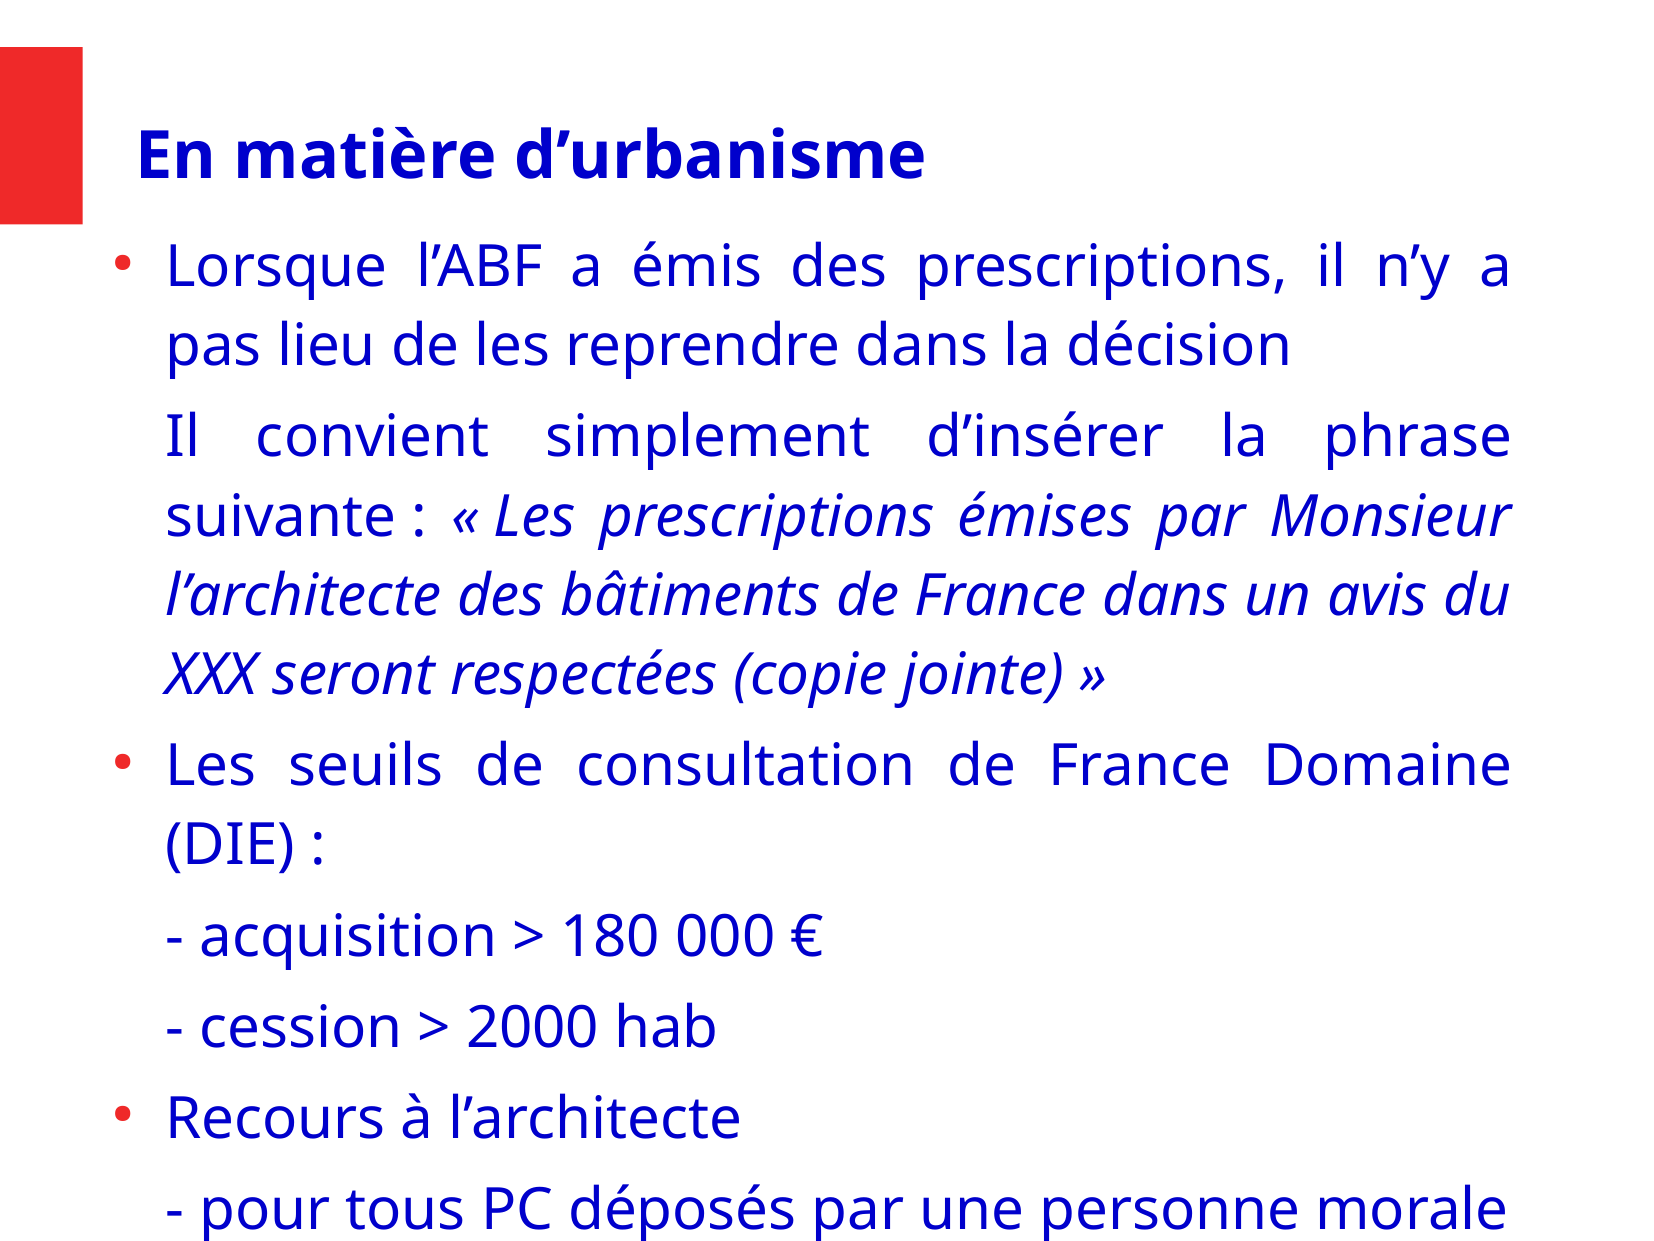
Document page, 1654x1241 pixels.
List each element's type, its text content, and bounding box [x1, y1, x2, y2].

list Lorsque l’ABF a émis des prescriptions, il n’y a pas lieu de les reprendre dans la décision Il convient simplement d’insérer la phrase suivante : « Les prescriptions émises par Monsieur l’architecte des bâtiments de France dans un avis du XXX seront respectées (copie jointe) » Les seuils de consultation de France Domaine (DIE) : - acquisition > 180 000 € - cession > 2000 hab Recours à l’architecte - pour tous PC déposés par une personne morale - personnes physiques pour construction > 150 m2 [94, 224, 1512, 1241]
title En matière d’urbanisme [118, 49, 1571, 257]
